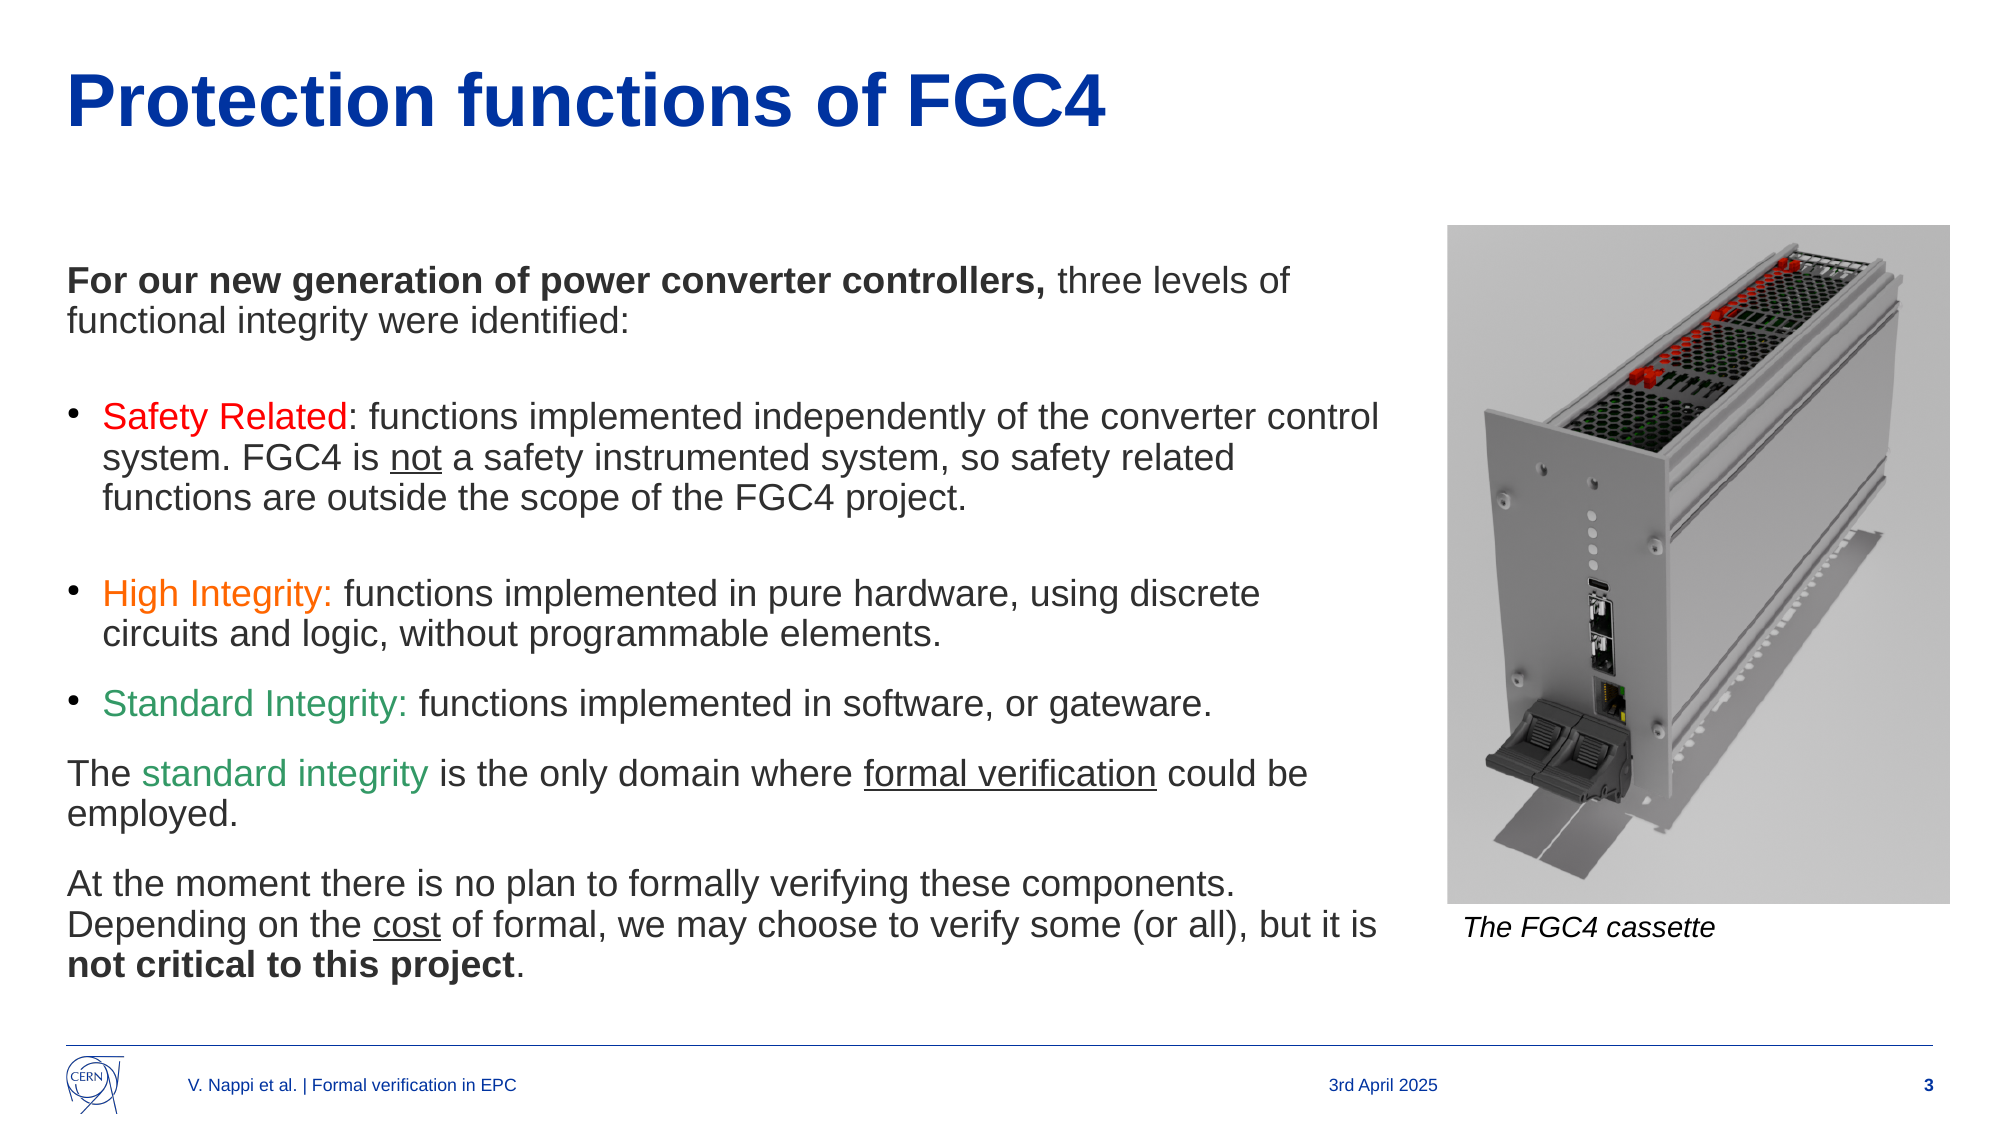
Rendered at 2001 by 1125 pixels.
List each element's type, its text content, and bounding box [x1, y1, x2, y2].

text_box The FGC4 cassette [1447, 903, 1951, 975]
title Protection functions of FGC4 [66, 61, 1933, 237]
picture [1447, 224, 1951, 903]
list For our new generation of power converter controllers, three levels of functional integrity were identified: Safety Related: functions implemented independently of the converter control system. FGC4 is not a safety instrumented system, so safety related functions are outside the scope of the FGC4 project. High Integrity: functions implemented in pure hardware, using discrete circuits and logic, without programmable elements. Standard Integrity: functions implemented in software, or gateware. The standard integrity is the only domain where formal verification could be employed. At the moment there is no plan to formally verifying these components. Depending on the cost of formal, we may choose to verify some (or all), but it is not critical to this project. [66, 261, 1388, 1018]
